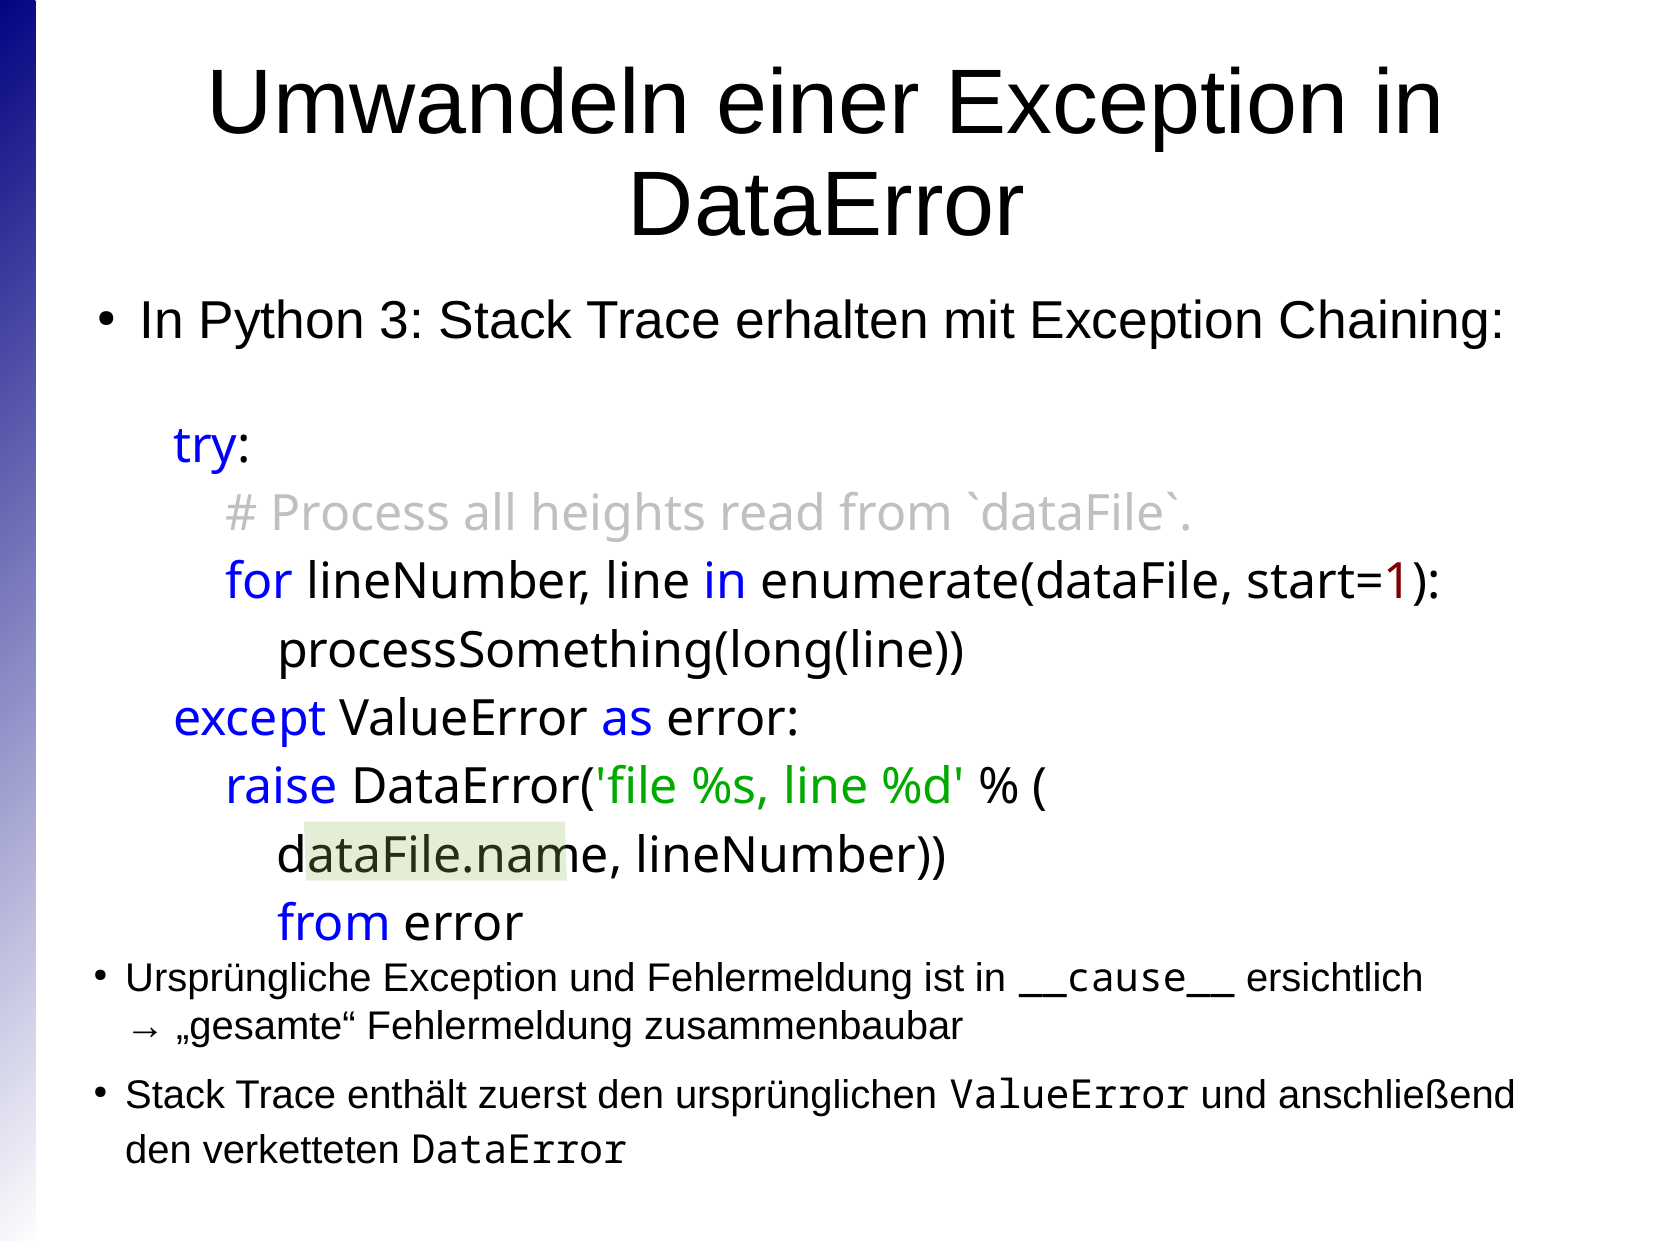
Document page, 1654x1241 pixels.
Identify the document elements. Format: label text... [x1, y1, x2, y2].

title Umwandeln einer Exception in DataError [82, 49, 1571, 257]
text_box try: # Process all heights read from `dataFile`. for lineNumber, line in enumerate(dataFile, start=1): processSomething(long(line)) except ValueError as error: raise DataError('file %s, line %d' % ( dataFile.name, lineNumber)) from error [106, 401, 1571, 886]
text_box [304, 821, 567, 881]
list Ursprüngliche Exception und Fehlermeldung ist in __cause__ ersichtlich → „gesamte“ Fehlermeldung zusammenbaubar Stack Trace enthält zuerst den ursprünglichen ValueError und anschließend den verketteten DataError [82, 886, 1571, 1182]
list In Python 3: Stack Trace erhalten mit Exception Chaining: [82, 290, 1571, 402]
